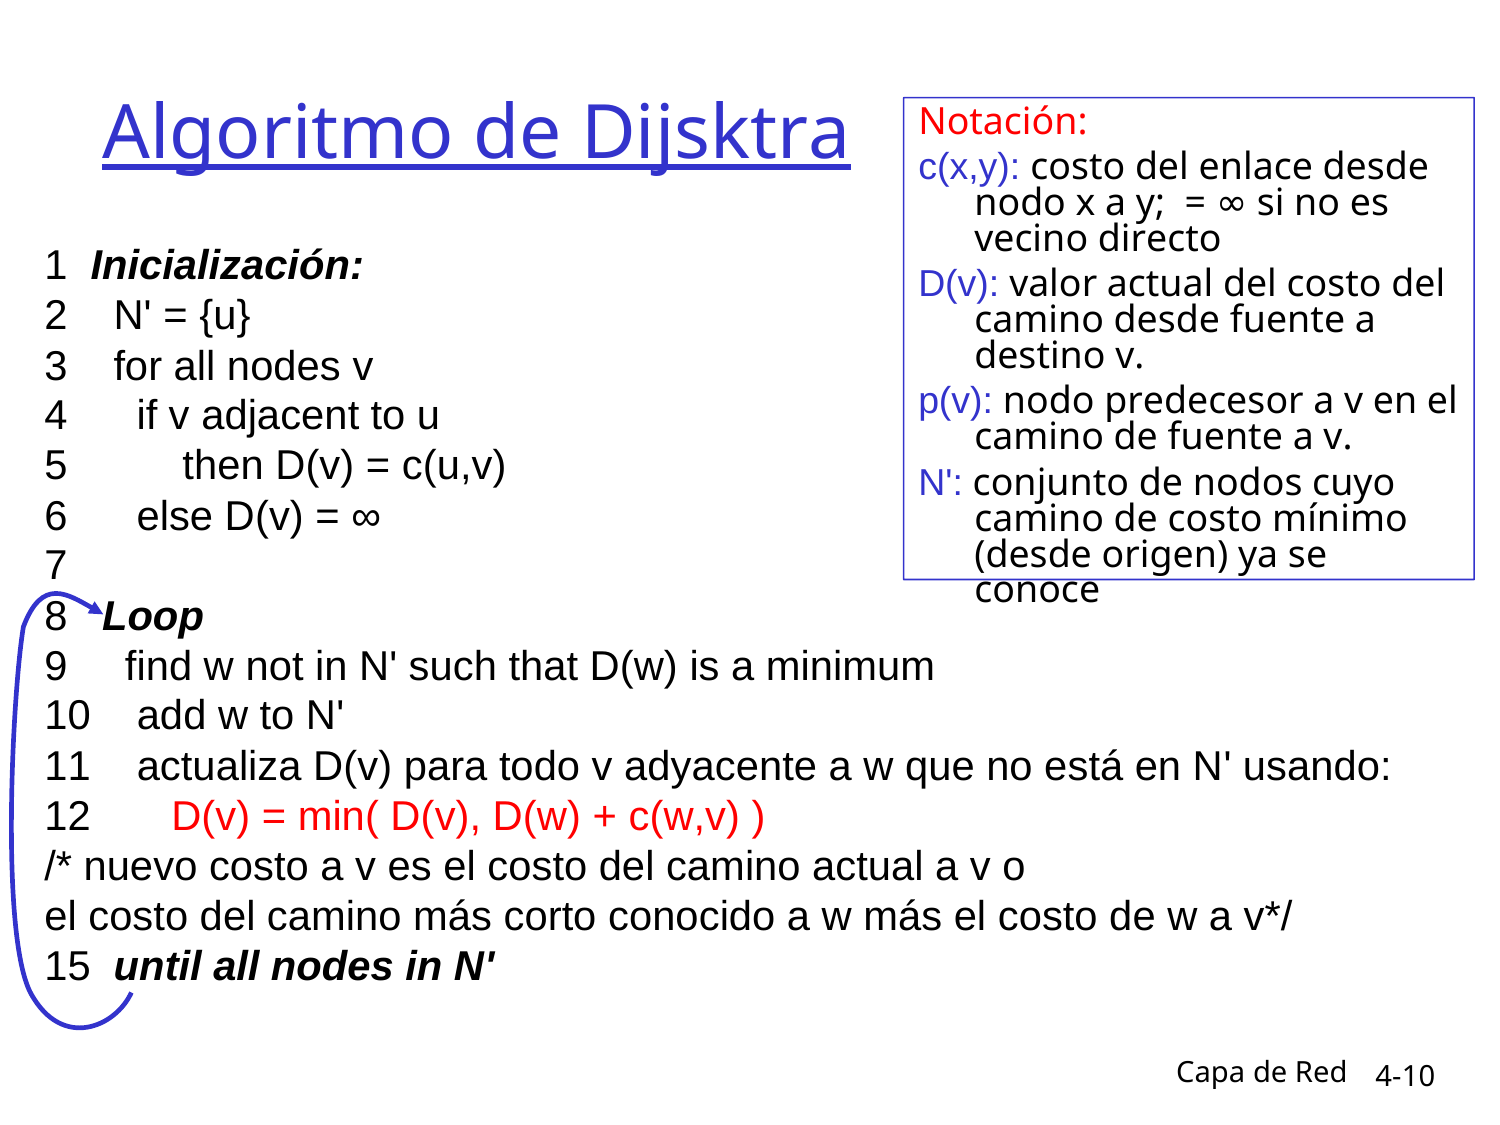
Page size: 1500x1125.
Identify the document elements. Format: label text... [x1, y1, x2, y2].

text_box 1 Inicialización: 2 N' = {u} 3 for all nodes v 4 if v adjacent to u 5 then D(v) = c(u,v) 6 else D(v) = ∞ 7 8 Loop 9 find w not in N' such that D(w) is a minimum 10 add w to N' 11 actualiza D(v) para todo v adyacente a w que no está en N' usando: 12 D(v) = min( D(v), D(w) + c(w,v) ) /* nuevo costo a v es el costo del camino actual a v o el costo del camino más corto conocido a w más el costo de w a v*/ 15 until all nodes in N' [29, 230, 1500, 997]
text_box Notación: c(x,y): costo del enlace desde nodo x a y; = ∞ si no es vecino directo D(v): valor actual del costo del camino desde fuente a destino v. p(v): nodo predecesor a v en el camino de fuente a v. N': conjunto de nodos cuyo camino de costo mínimo (desde origen) ya se conoce [903, 97, 1475, 619]
title Algoritmo de Dijsktra [87, 37, 1363, 225]
